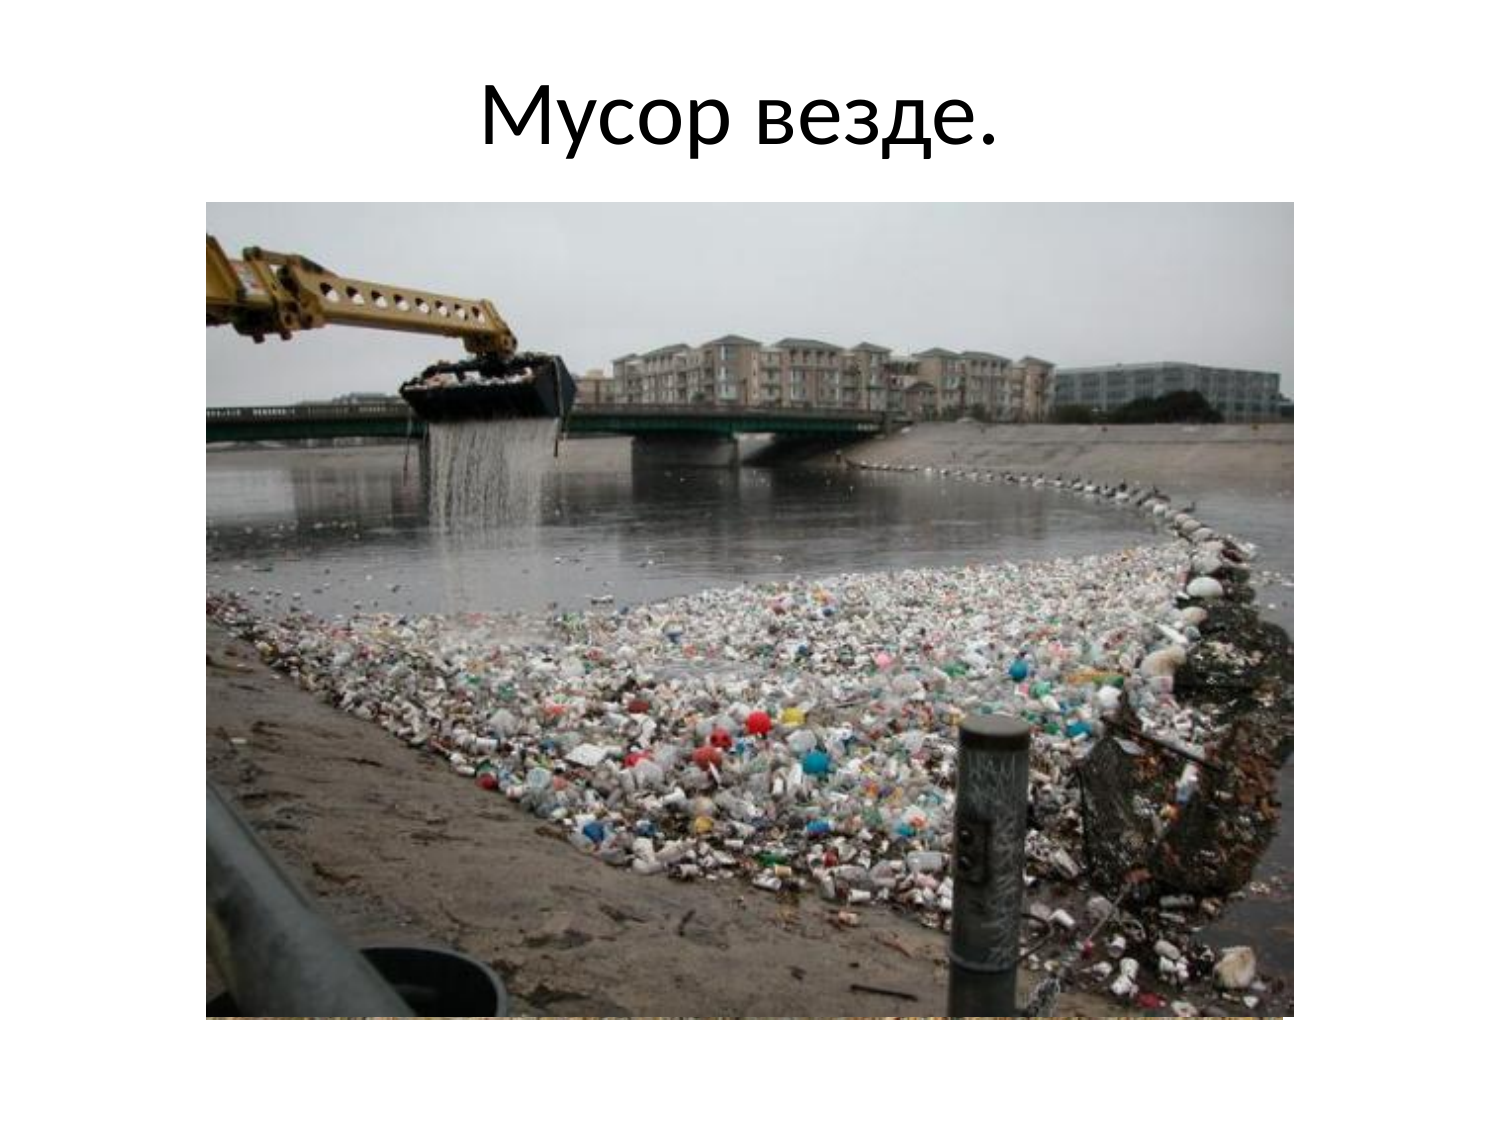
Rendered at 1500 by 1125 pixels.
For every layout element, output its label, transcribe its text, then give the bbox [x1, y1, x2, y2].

title Мусор везде. [75, 45, 1425, 233]
picture [206, 202, 1294, 1020]
